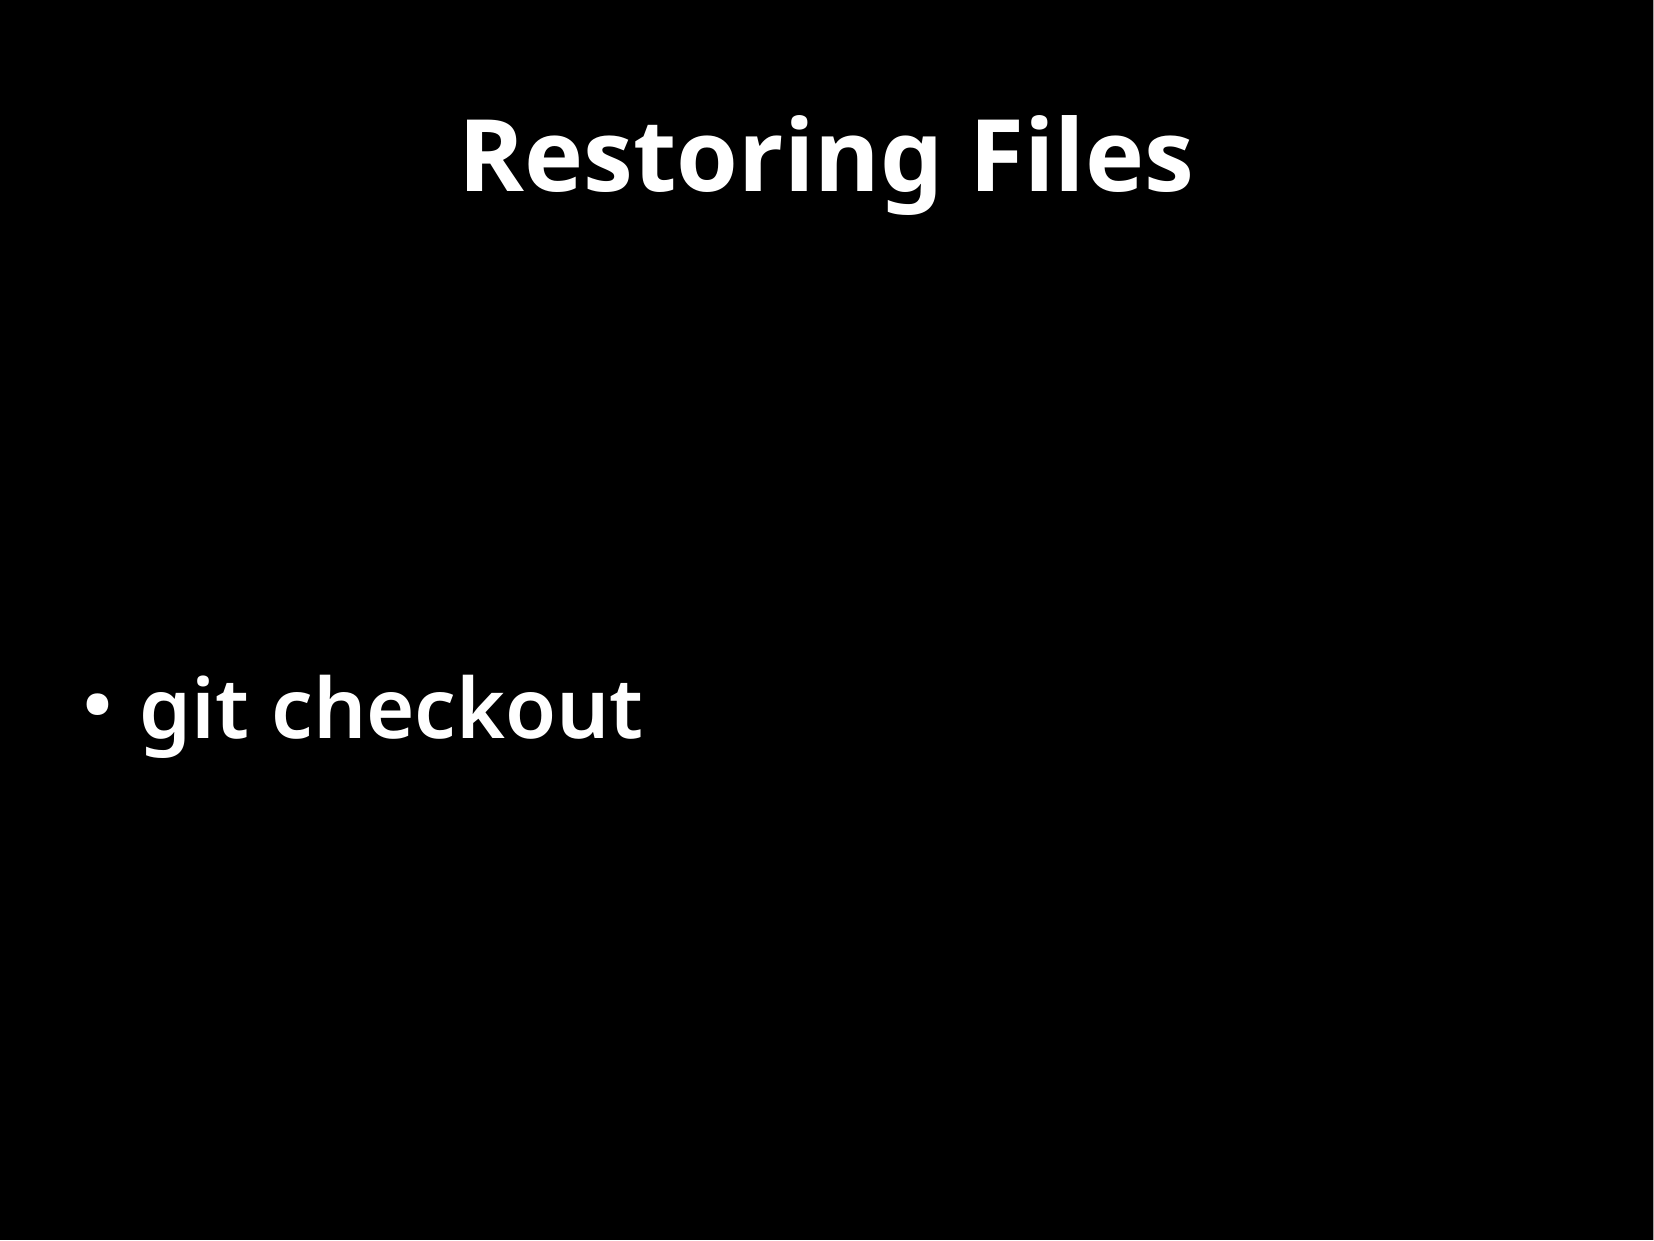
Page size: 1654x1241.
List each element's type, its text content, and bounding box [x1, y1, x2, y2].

subtitle git checkout [82, 290, 1571, 1010]
title Restoring Files [82, 49, 1571, 257]
